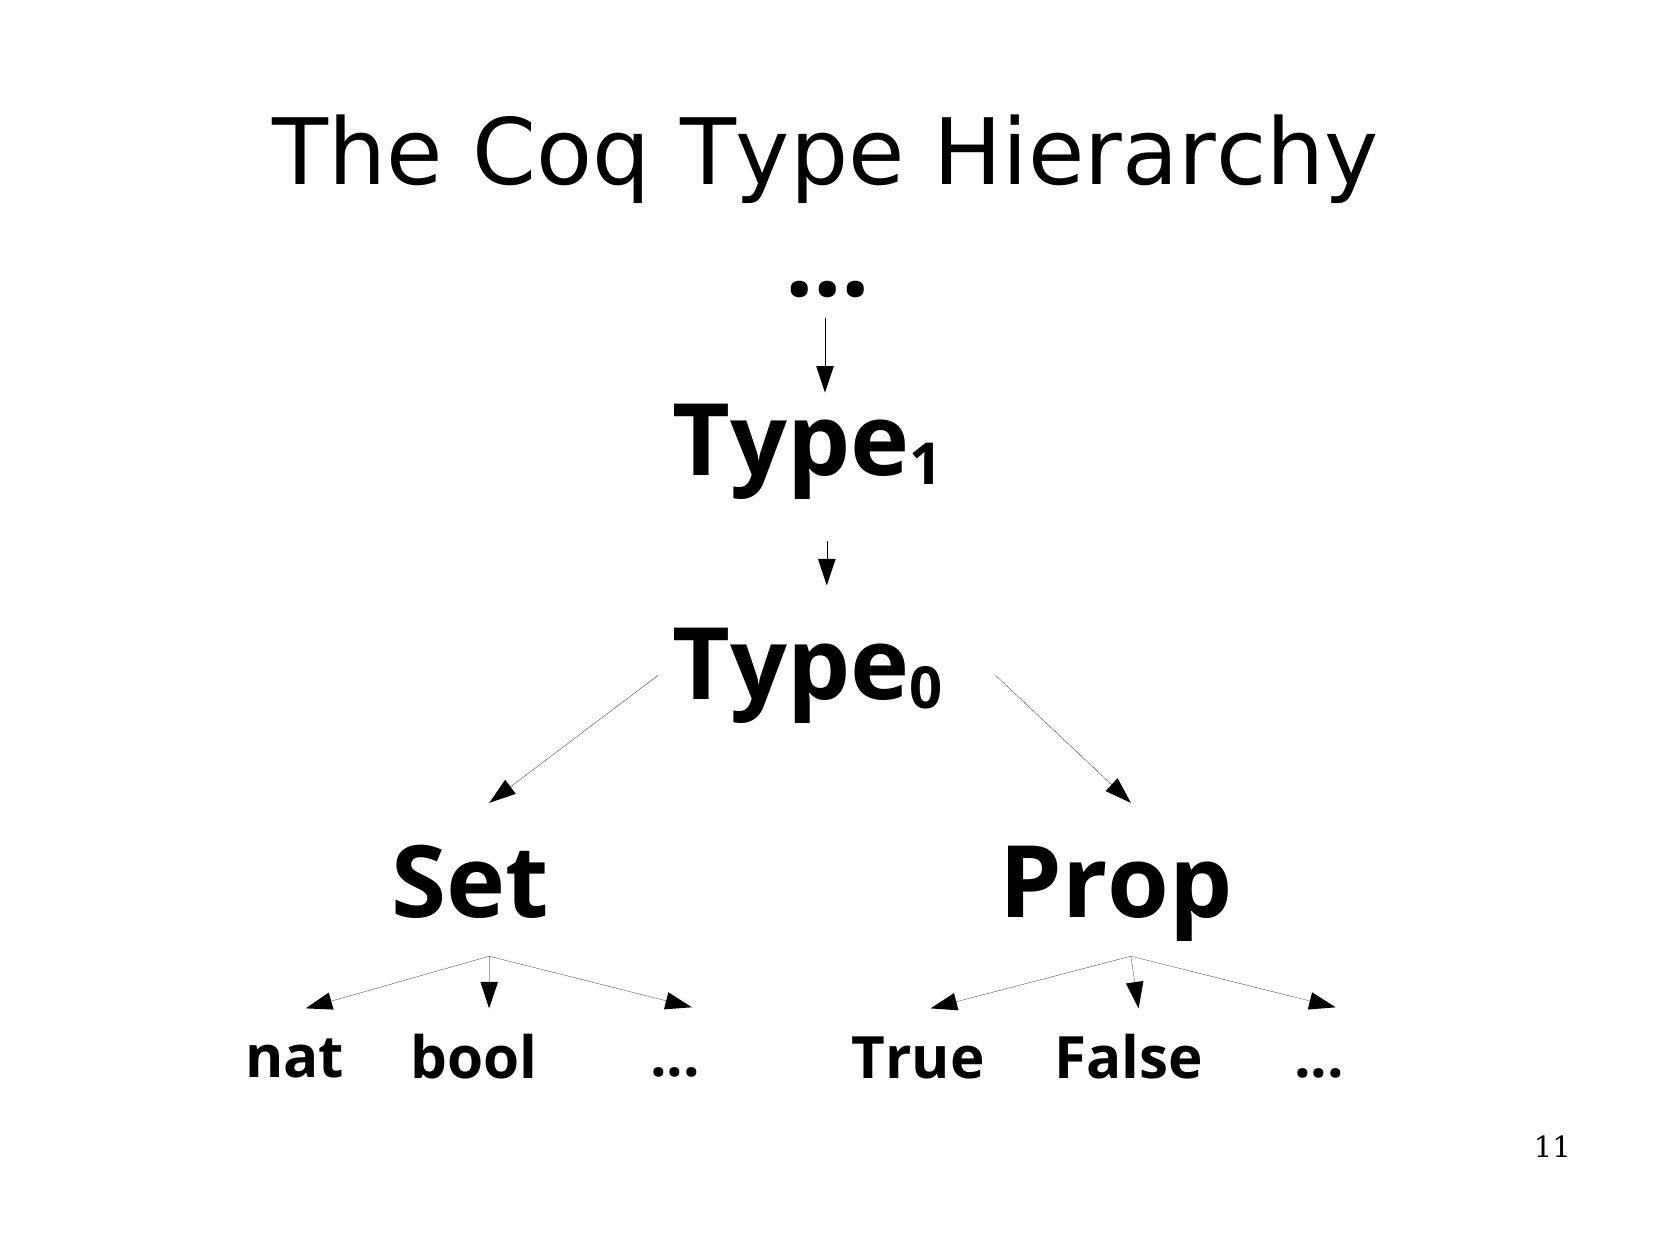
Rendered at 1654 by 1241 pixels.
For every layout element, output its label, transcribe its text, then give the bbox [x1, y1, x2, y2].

text_box bool [395, 1008, 583, 1104]
text_box Type1 [658, 361, 996, 541]
title The Coq Type Hierarchy [82, 49, 1571, 257]
text_box ... [770, 181, 919, 362]
text_box Prop [985, 802, 1277, 957]
text_box nat [230, 1008, 381, 1104]
text_box Type0 [658, 585, 996, 766]
text_box ... [1279, 1007, 1392, 1103]
text_box True [836, 1008, 1025, 1104]
text_box Set [376, 802, 602, 957]
text_box ... [635, 1007, 749, 1103]
text_box False [1039, 1008, 1238, 1105]
